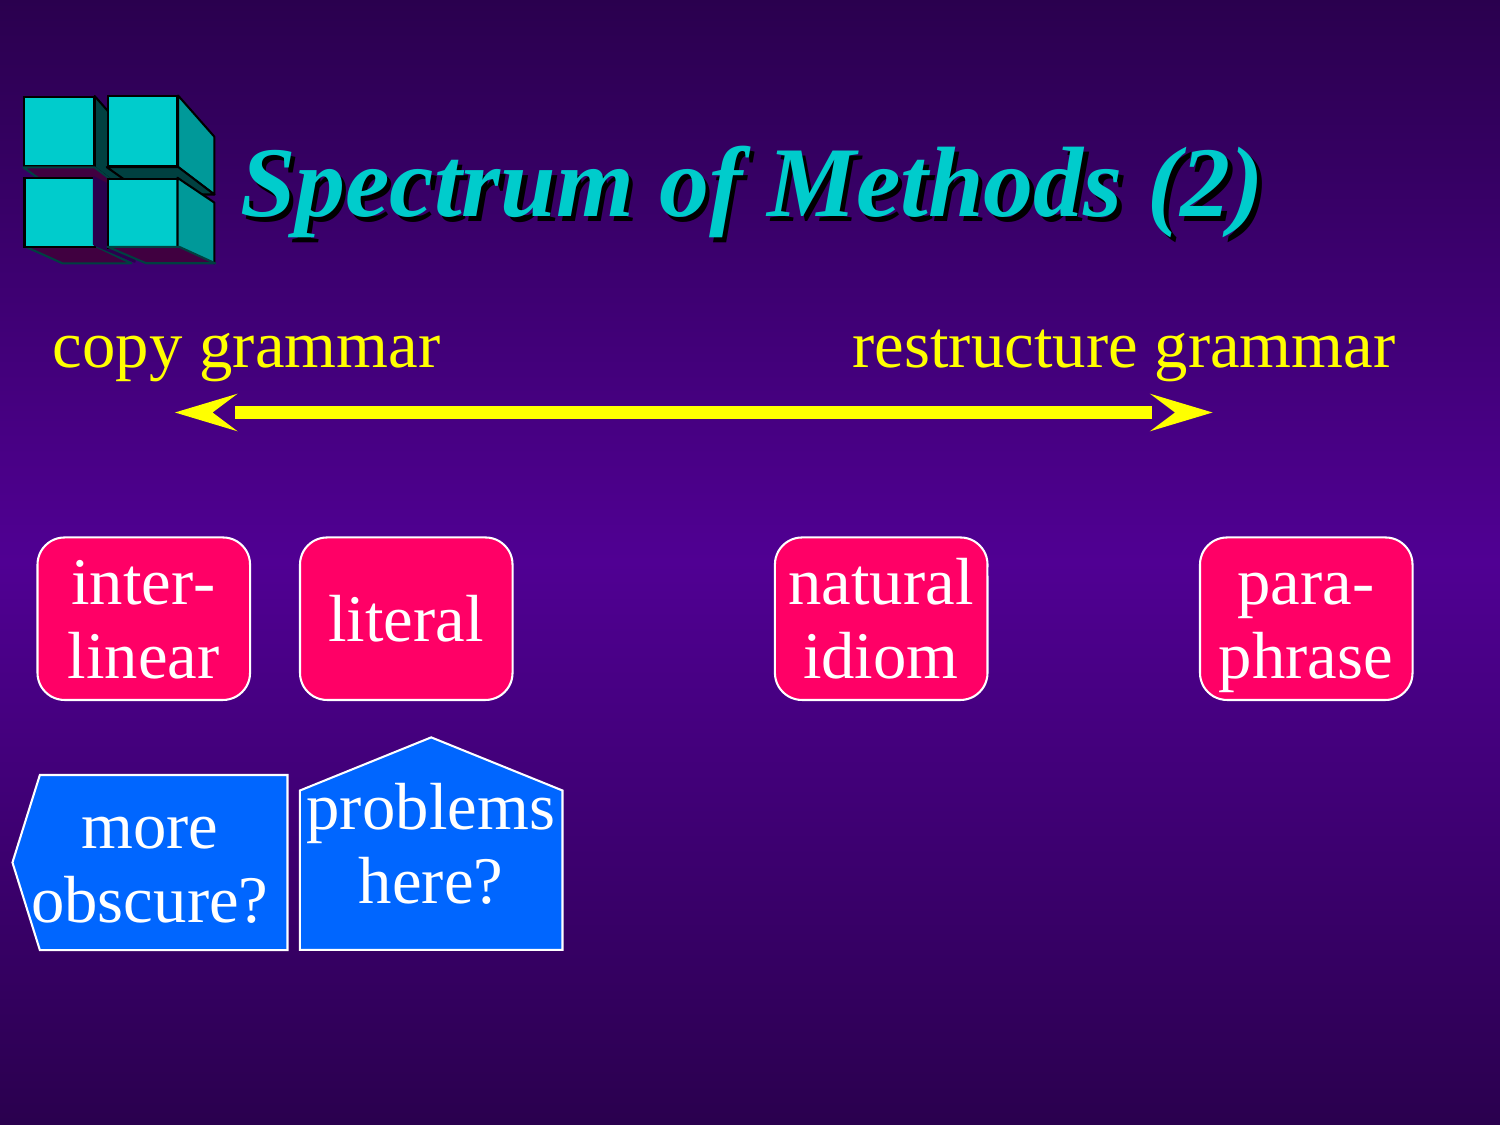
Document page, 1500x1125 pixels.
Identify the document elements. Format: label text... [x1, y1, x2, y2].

text_box problems here? [299, 737, 563, 950]
text_box natural idiom [774, 537, 988, 700]
text_box copy grammar [37, 299, 625, 390]
text_box more obscure? [12, 774, 288, 951]
text_box restructure grammar [837, 299, 1488, 390]
text_box para- phrase [1200, 537, 1413, 700]
text_box literal [300, 537, 513, 700]
title Spectrum of Methods (2) [224, 78, 1388, 288]
text_box inter- linear [37, 537, 251, 700]
